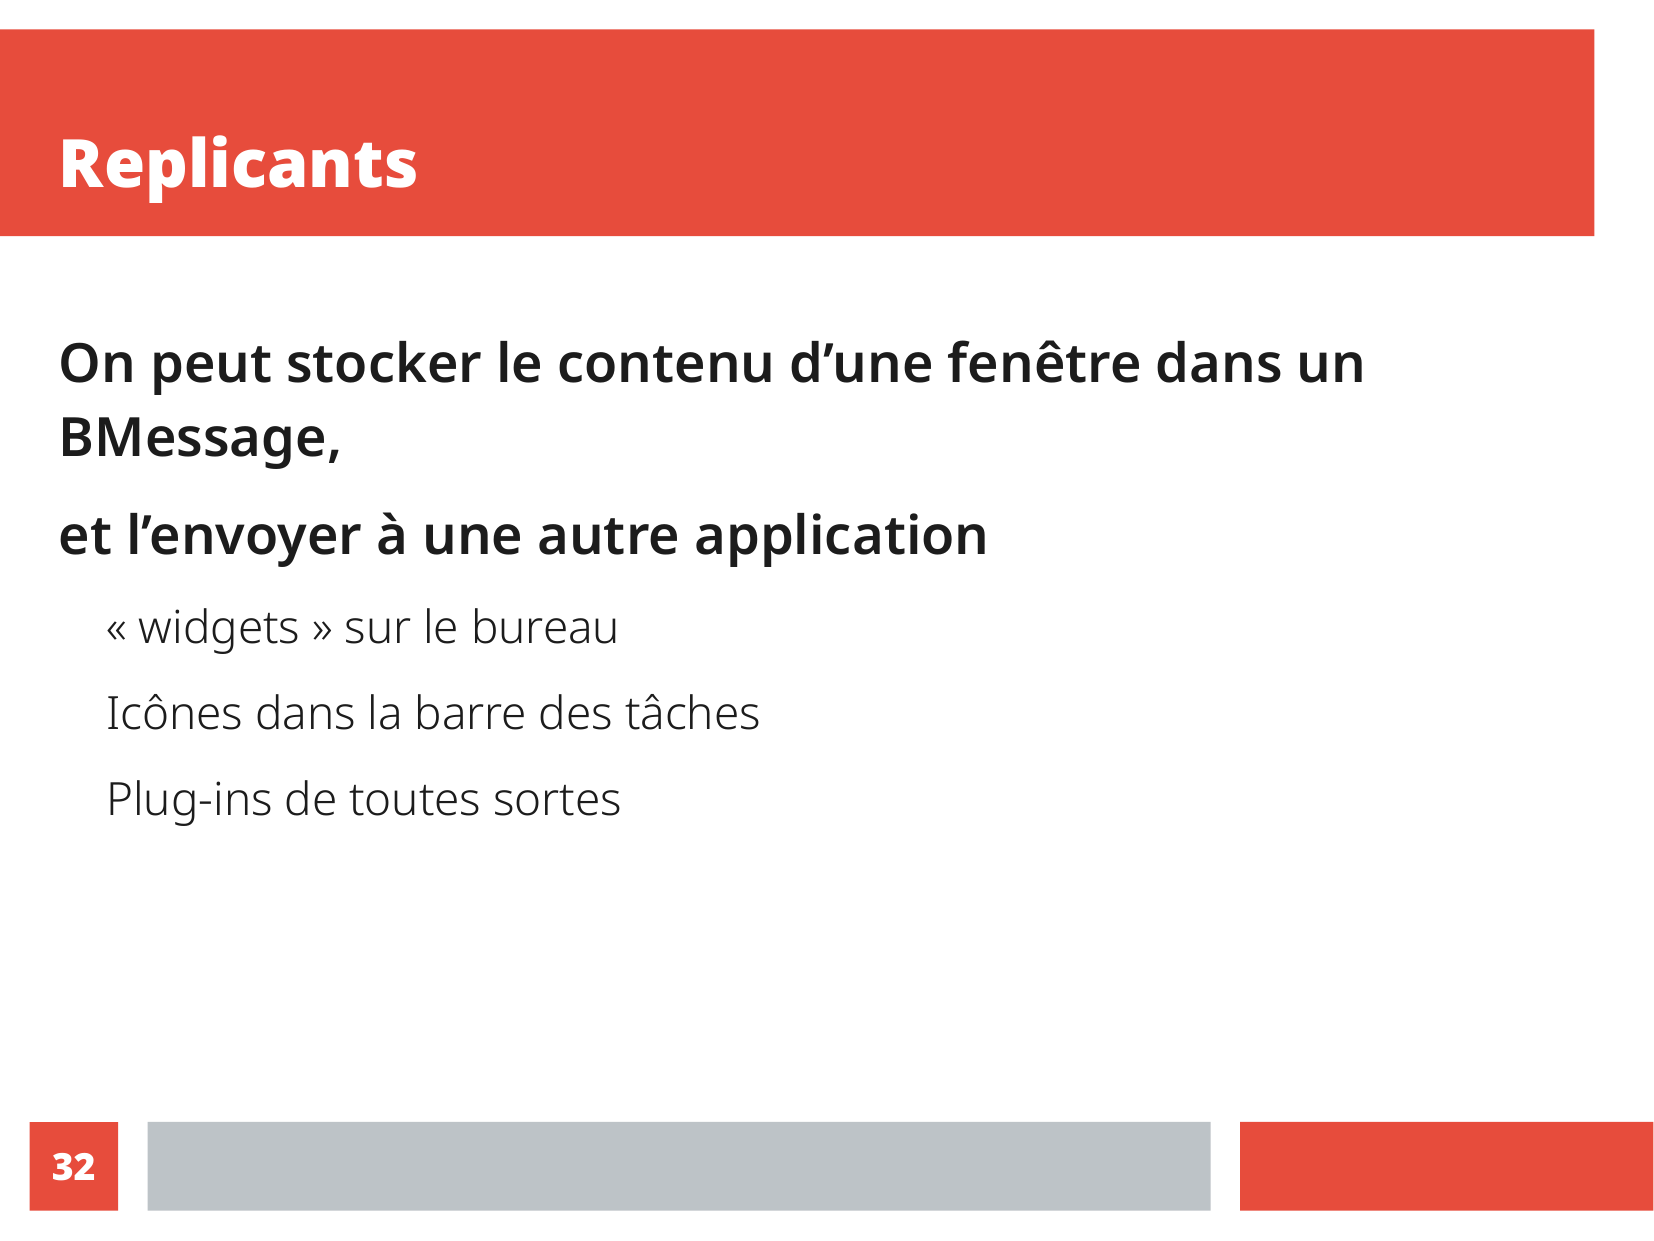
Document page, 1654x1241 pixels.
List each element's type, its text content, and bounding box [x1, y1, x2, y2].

list On peut stocker le contenu d’une fenêtre dans un BMessage, et l’envoyer à une autre application « widgets » sur le bureau Icônes dans la barre des tâches Plug-ins de toutes sortes [59, 324, 1565, 1093]
title Replicants [59, 59, 1595, 207]
